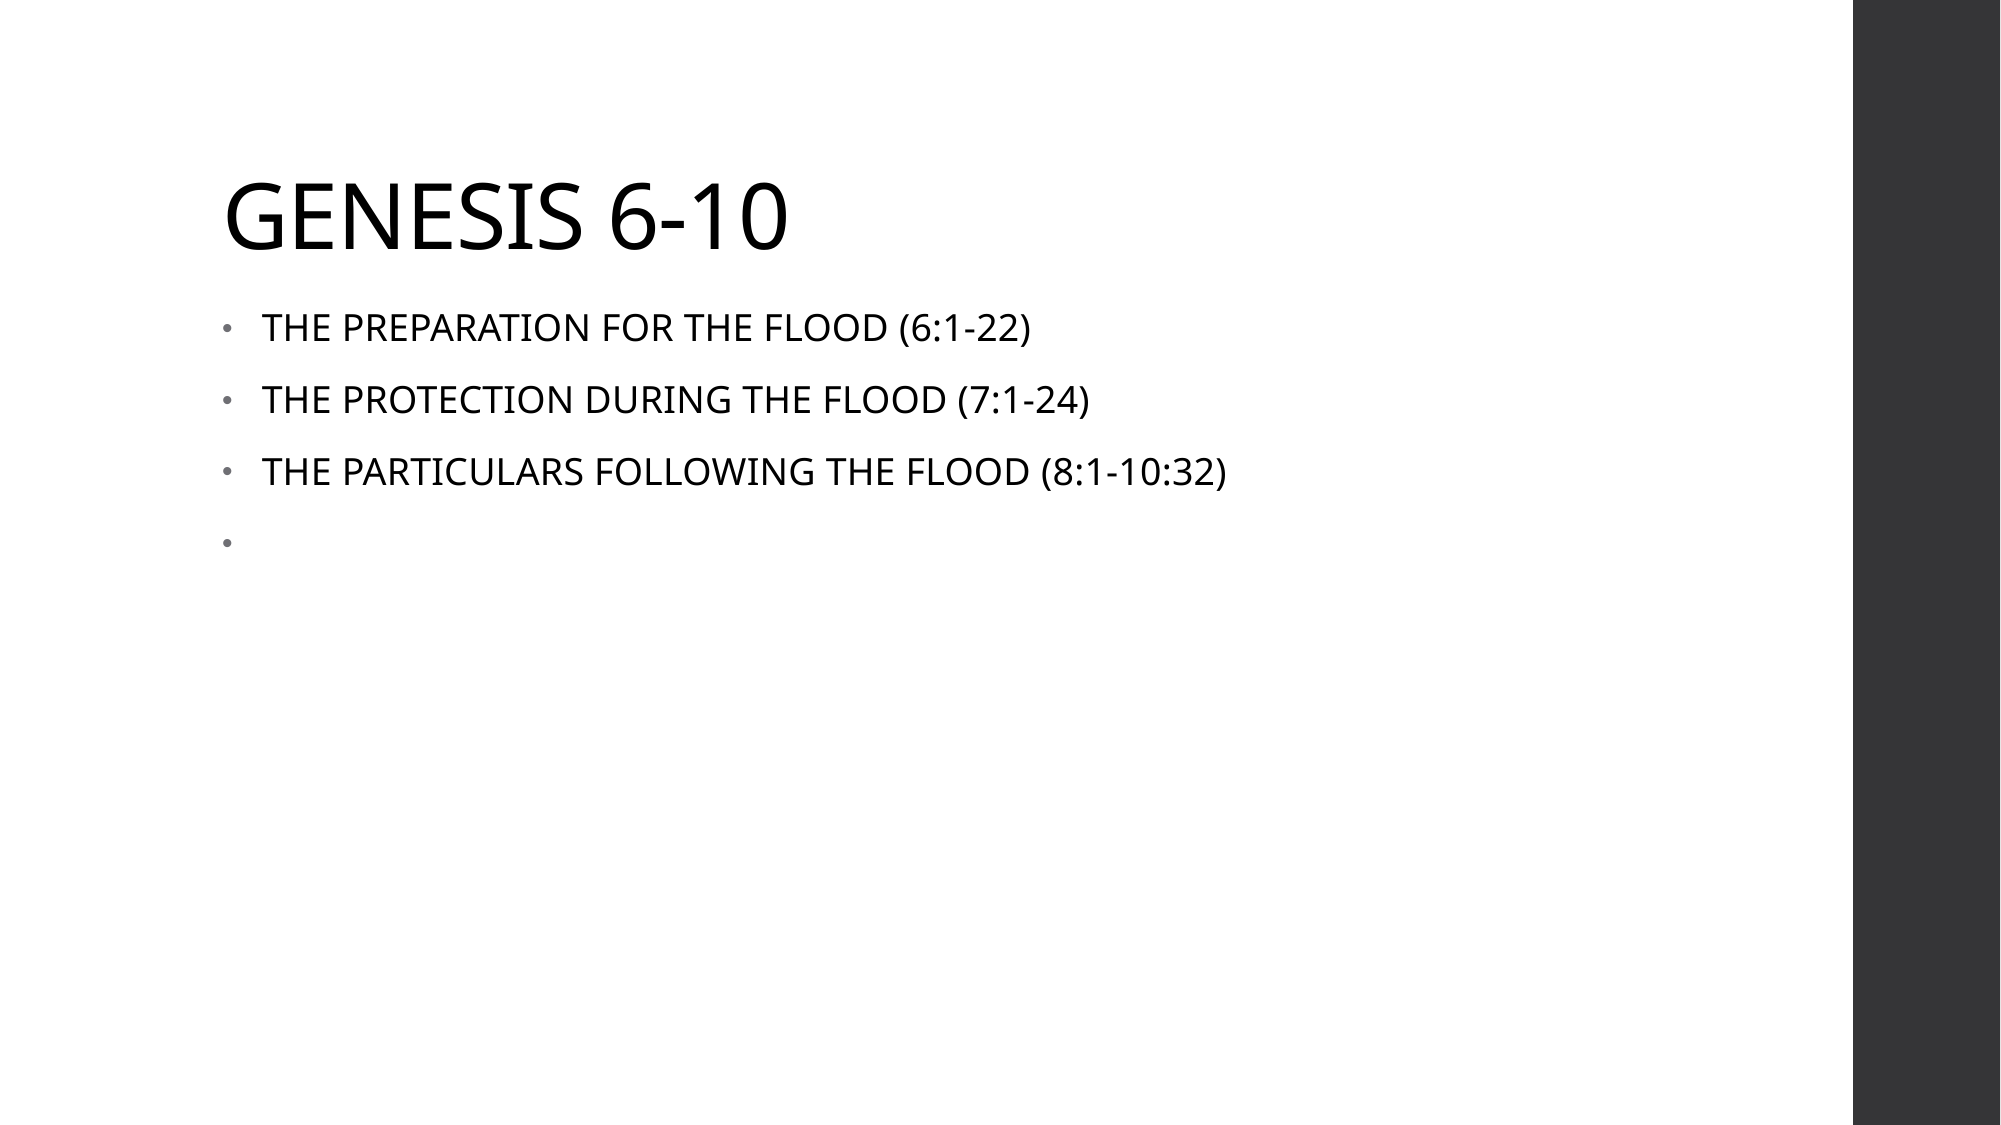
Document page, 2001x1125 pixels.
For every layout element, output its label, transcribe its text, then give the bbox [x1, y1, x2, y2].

list THE PREPARATION FOR THE FLOOD (6:1-22) THE PROTECTION DURING THE FLOOD (7:1-24) THE PARTICULARS FOLLOWING THE FLOOD (8:1-10:32) [206, 299, 1617, 1014]
title GENESIS 6-10 [206, 60, 1797, 278]
